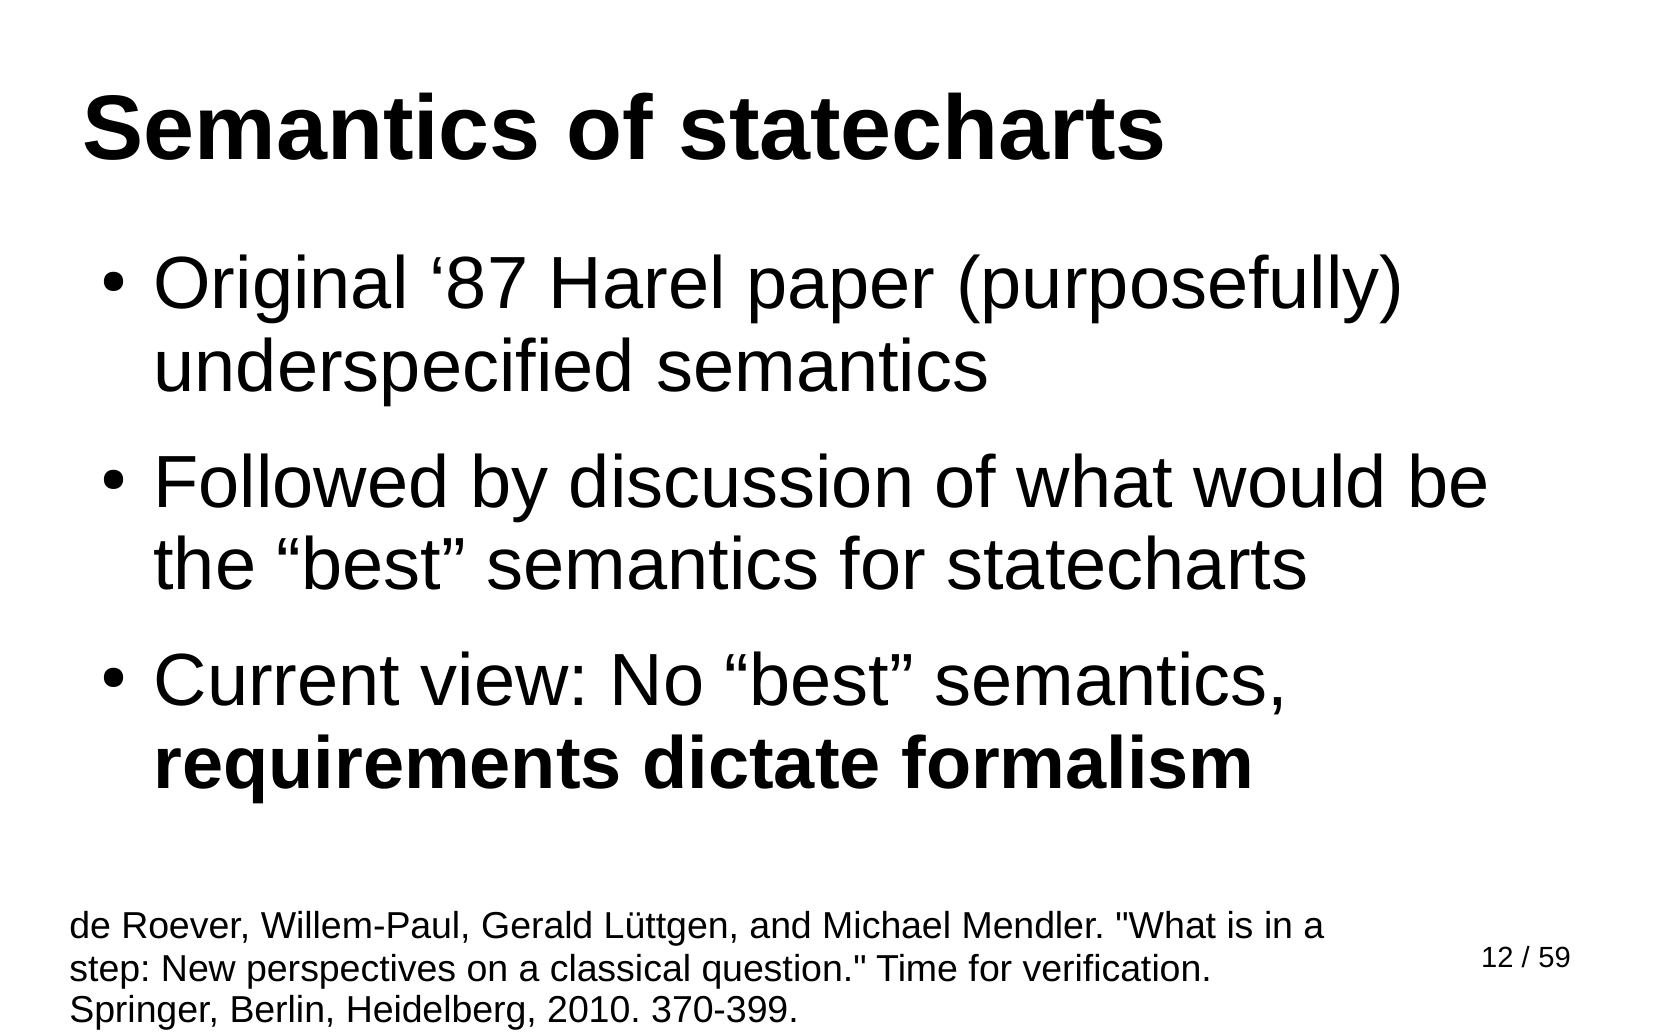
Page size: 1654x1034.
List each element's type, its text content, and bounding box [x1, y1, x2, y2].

list Original ‘87 Harel paper (purposefully) underspecified semantics Followed by discussion of what would be the “best” semantics for statecharts Current view: No “best” semantics, requirements dictate formalism [82, 241, 1571, 842]
title Semantics of statecharts [82, 41, 1571, 214]
text_box de Roever, Willem-Paul, Gerald Lüttgen, and Michael Mendler. "What is in a step: New perspectives on a classical question." Time for verification. Springer, Berlin, Heidelberg, 2010. 370-399. [54, 897, 1359, 1034]
